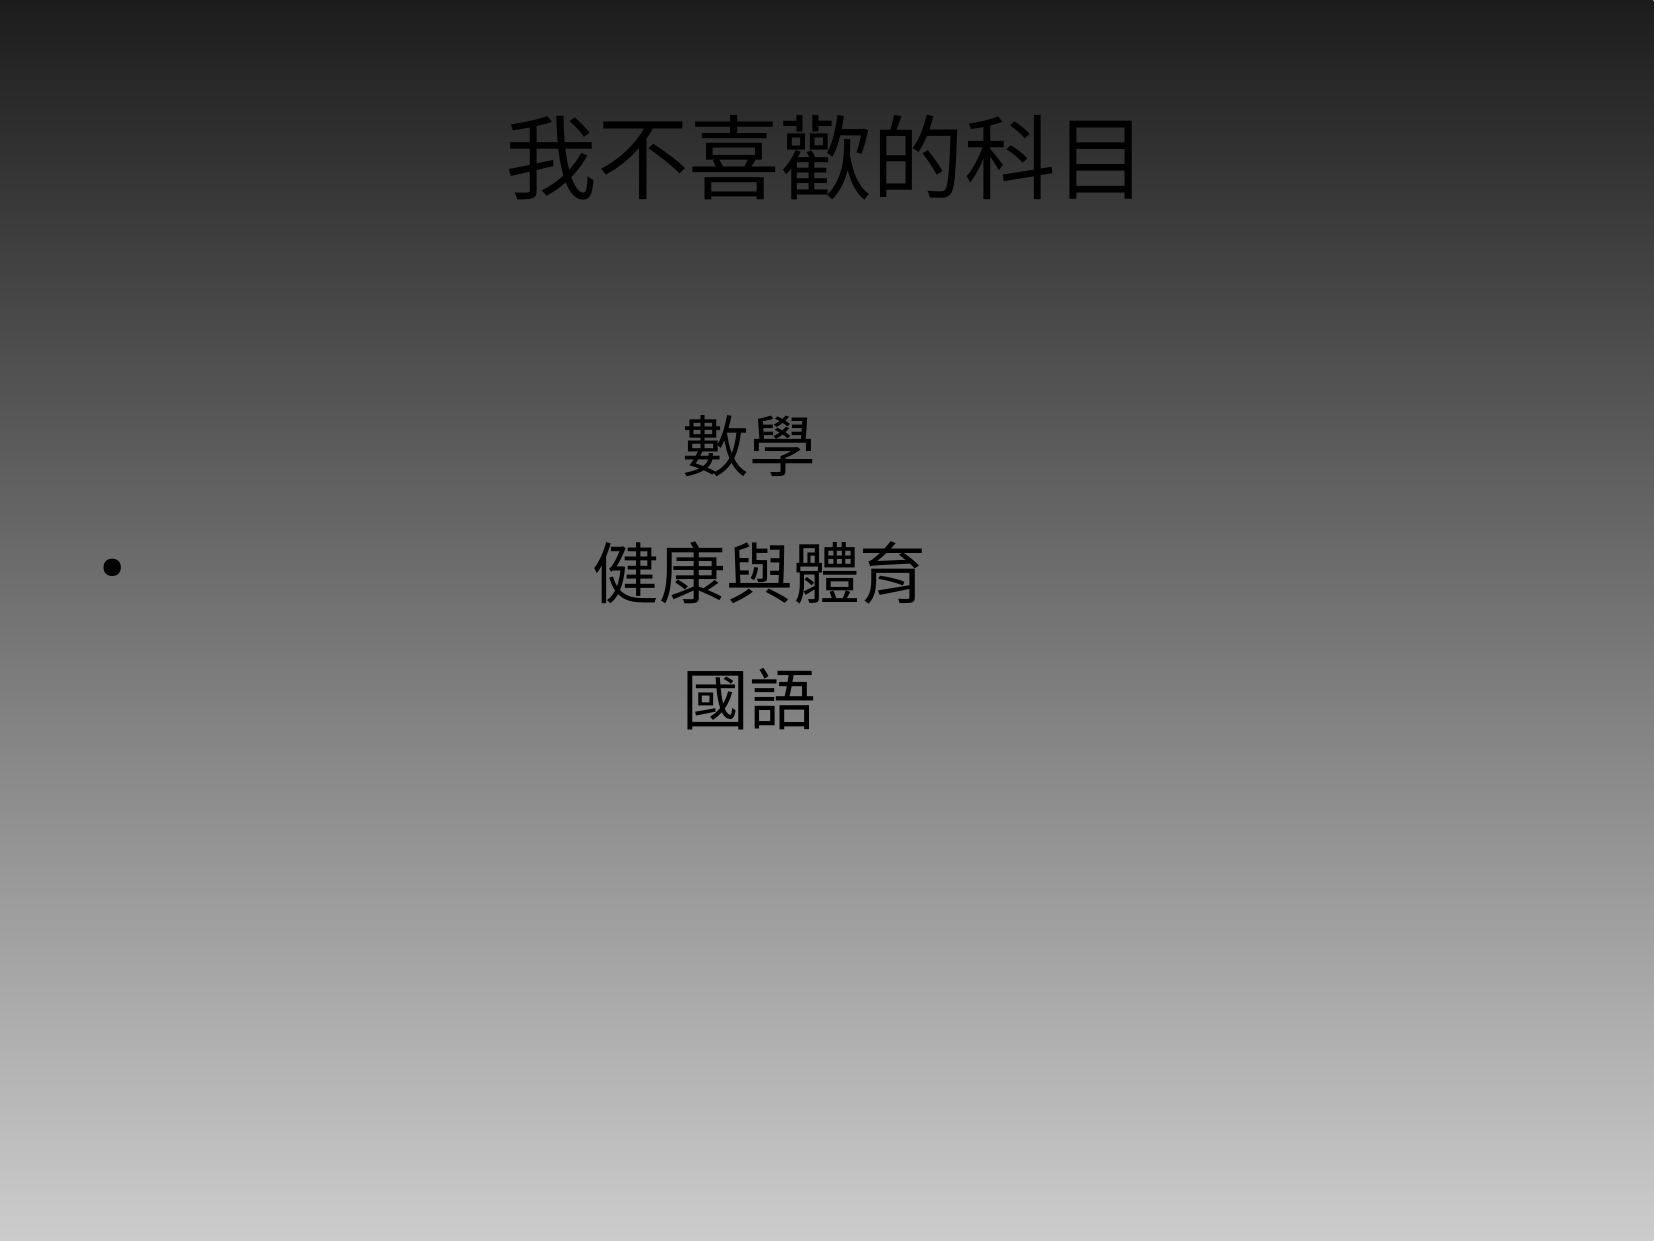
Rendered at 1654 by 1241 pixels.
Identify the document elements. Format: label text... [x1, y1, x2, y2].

list 數學 健康與體育 國語 [82, 290, 1571, 1010]
title 我不喜歡的科目 [82, 49, 1571, 257]
